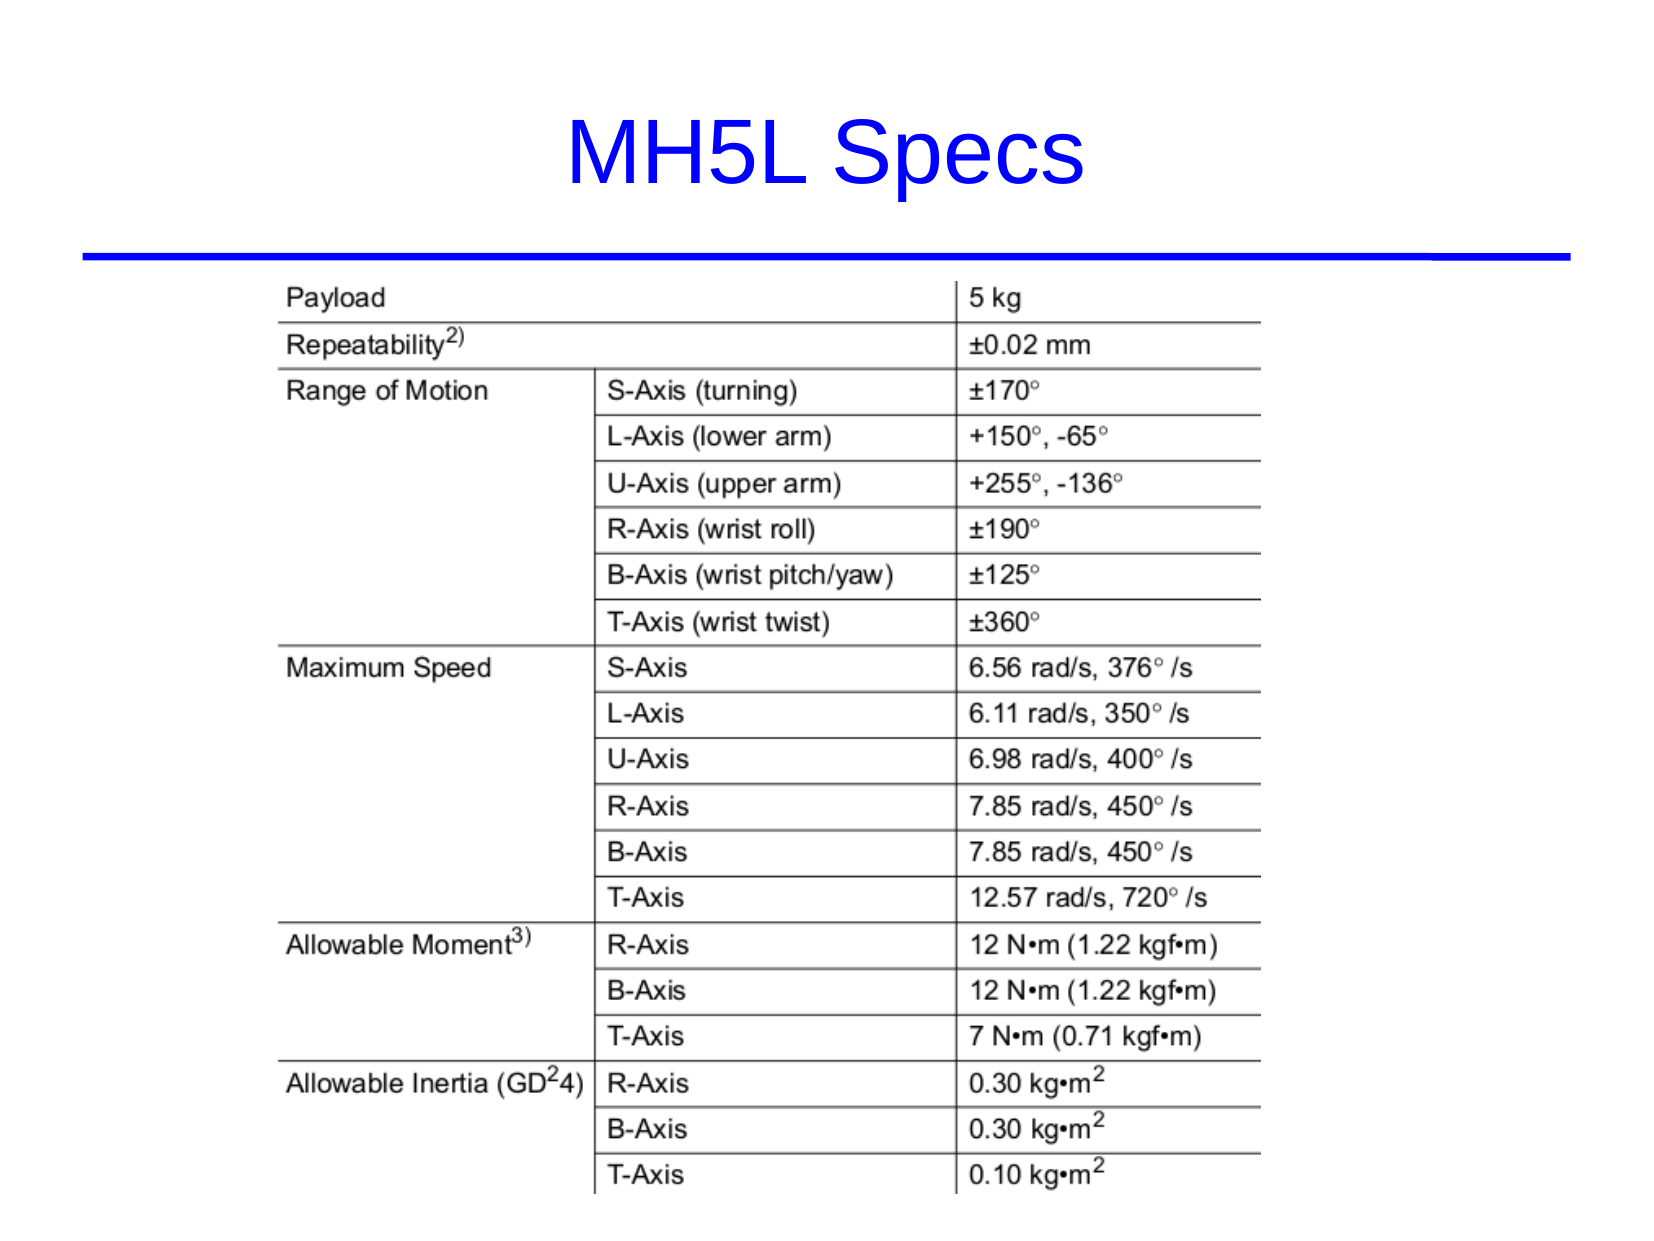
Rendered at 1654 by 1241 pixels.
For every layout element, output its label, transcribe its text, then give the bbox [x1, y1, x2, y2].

title MH5L Specs [82, 49, 1571, 257]
picture [270, 281, 1261, 1194]
